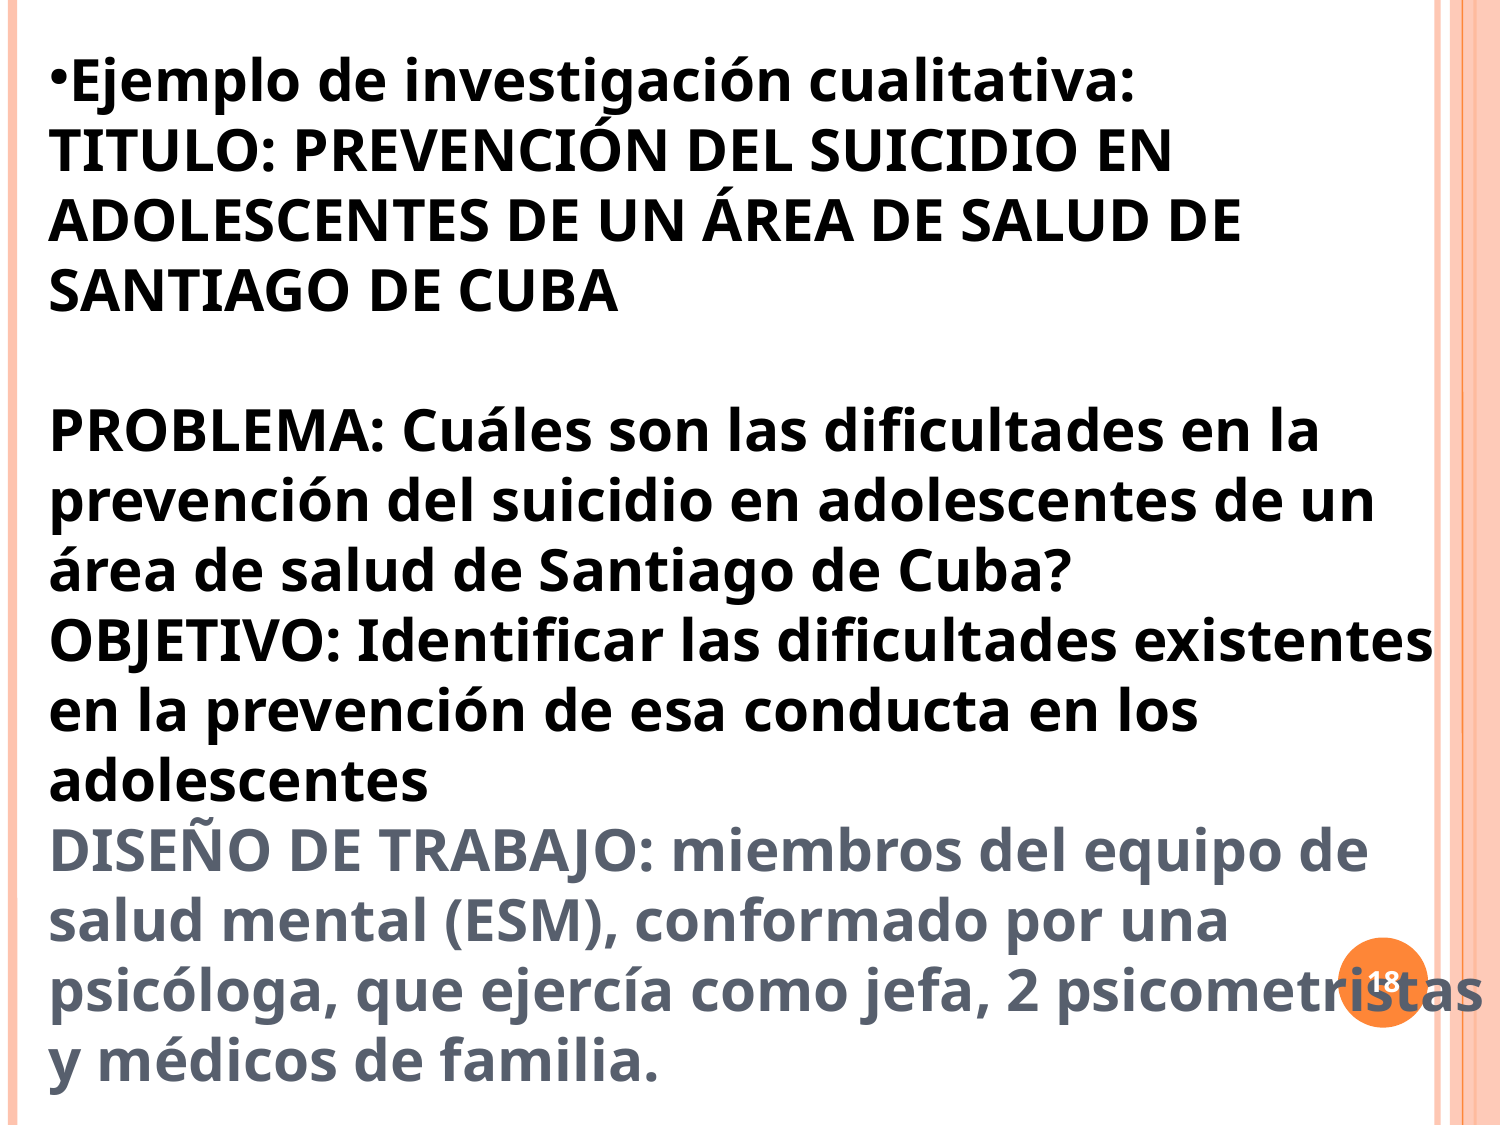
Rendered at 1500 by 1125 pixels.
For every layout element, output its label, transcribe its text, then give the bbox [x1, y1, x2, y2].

text_box <número> [1333, 940, 1434, 1027]
title Ejemplo de investigación cualitativa: TITULO: PREVENCIÓN DEL SUICIDIO EN ADOLESCENTES DE UN ÁREA DE SALUD DE SANTIAGO DE CUBA PROBLEMA: Cuáles son las dificultades en la prevención del suicidio en adolescentes de un área de salud de Santiago de Cuba? OBJETIVO: Identificar las dificultades existentes en la prevención de esa conducta en los adolescentes DISEÑO DE TRABAJO: miembros del equipo de salud mental (ESM), conformado por una psicóloga, que ejercía como jefa, 2 psicometristas y médicos de familia. [33, 35, 1500, 962]
